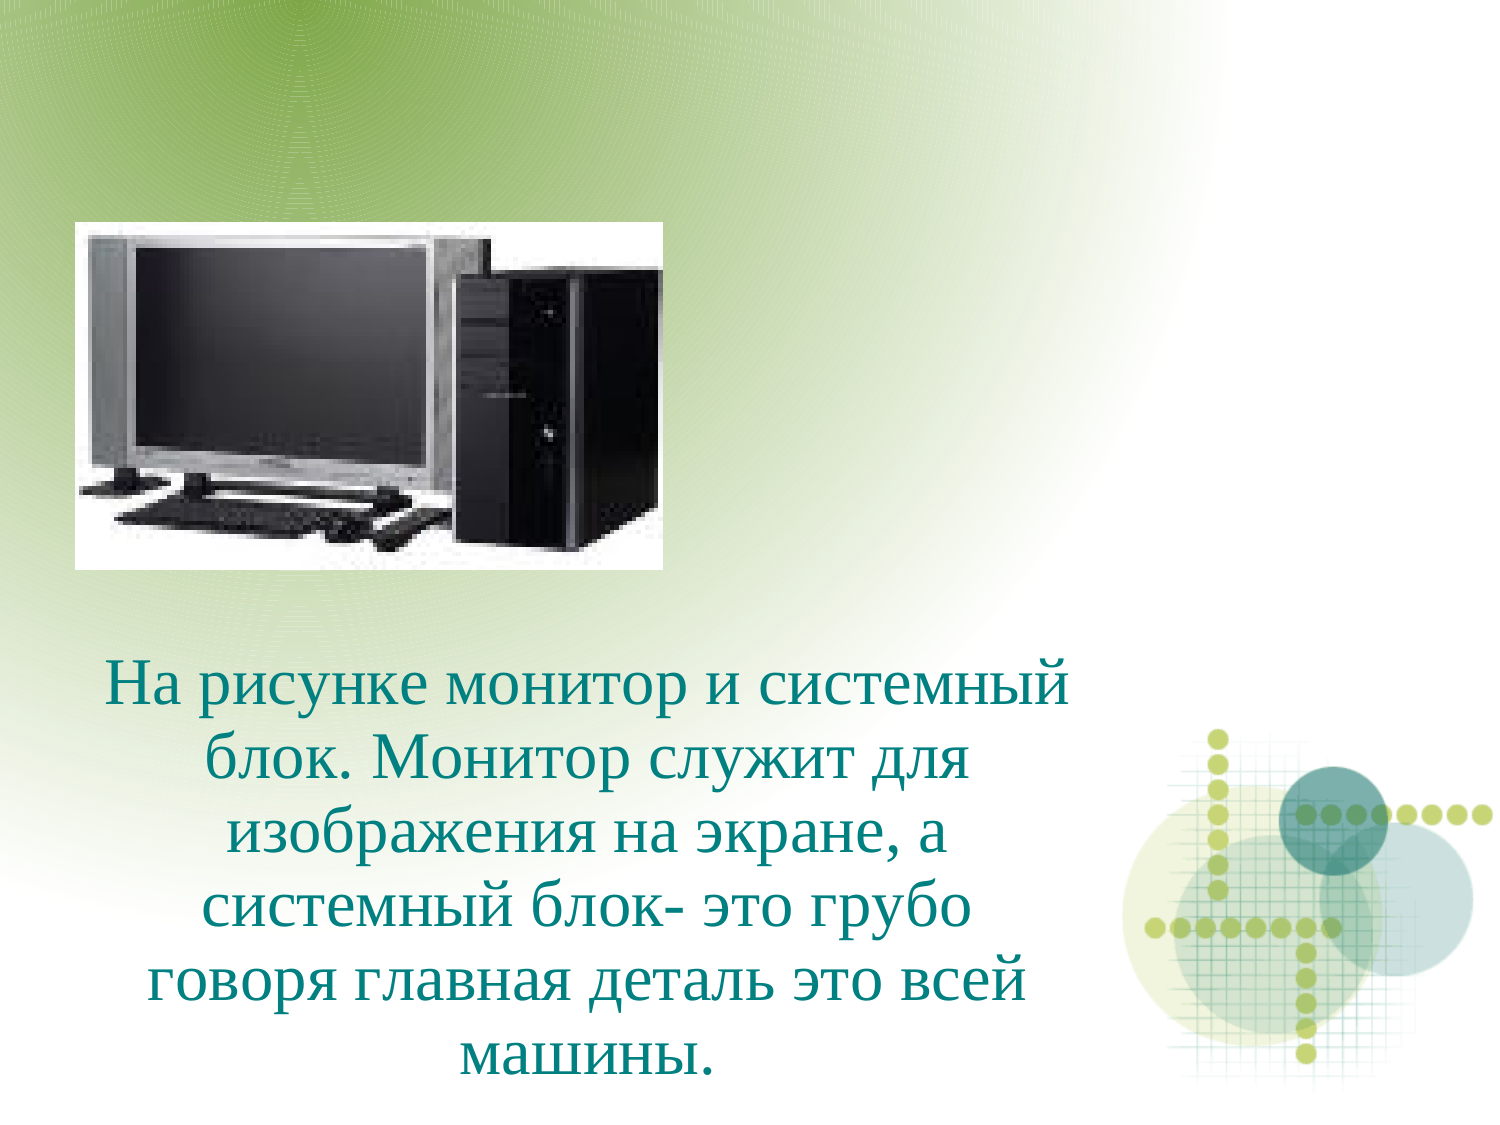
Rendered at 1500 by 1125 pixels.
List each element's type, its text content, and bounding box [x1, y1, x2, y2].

picture [1110, 718, 1500, 1098]
picture [75, 222, 663, 570]
subtitle На рисунке монитор и системный блок. Монитор служит для изображения на экране, а системный блок- это грубо говоря главная деталь это всей машины. [87, 637, 1089, 1098]
